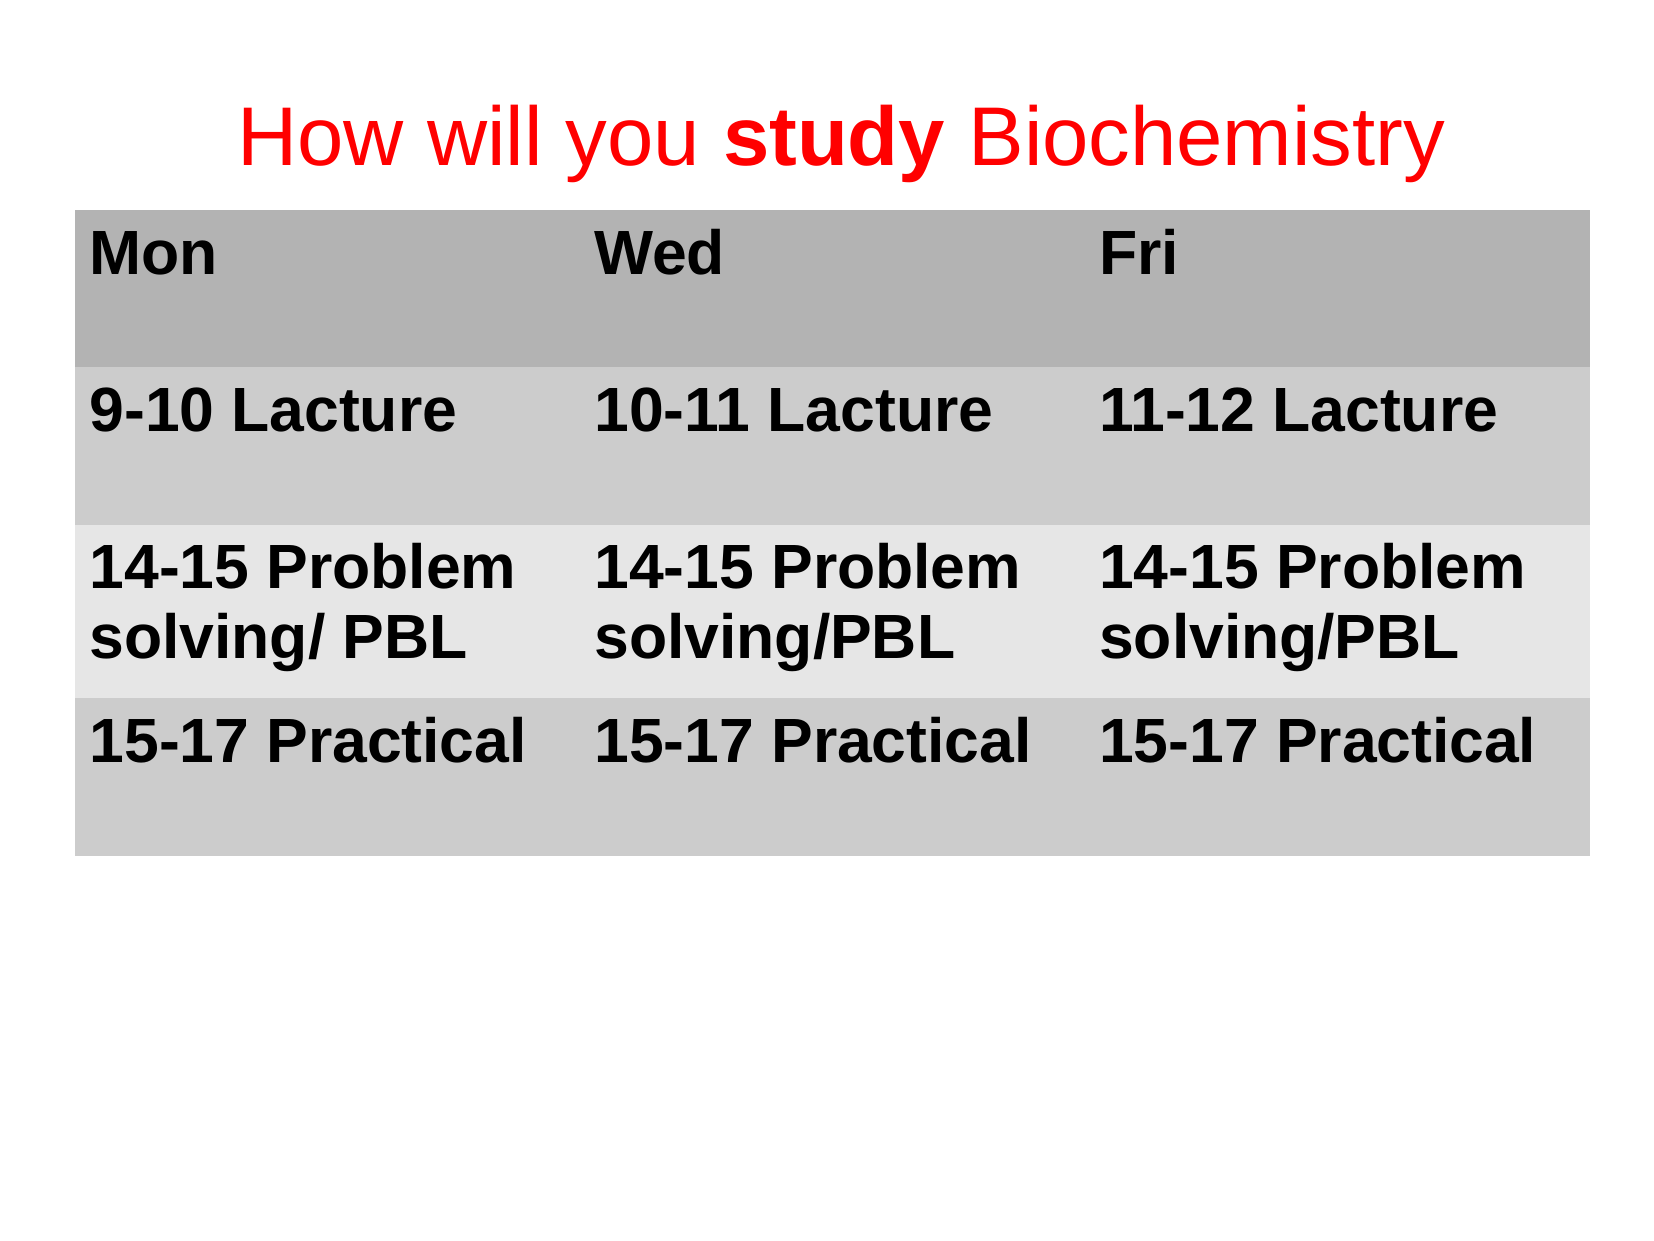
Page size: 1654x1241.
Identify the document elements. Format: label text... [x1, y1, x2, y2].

table_header Fri [1085, 210, 1590, 367]
table_cell 11-12 Lacture [1085, 367, 1590, 525]
table_cell 15-17 Practical [1085, 698, 1590, 856]
table_cell 14-15 Problem solving/PBL [1085, 525, 1590, 698]
table_cell 10-11 Lacture [580, 367, 1085, 525]
table_cell 15-17 Practical [75, 698, 580, 856]
table_cell 9-10 Lacture [75, 367, 580, 525]
table_header Mon [75, 210, 580, 367]
table_cell 14-15 Problem solving/PBL [580, 525, 1085, 698]
title How will you study Biochemistry [82, 32, 1571, 210]
table_header Wed [580, 210, 1085, 367]
table_cell 14-15 Problem solving/ PBL [75, 525, 580, 698]
table_cell 15-17 Practical [580, 698, 1085, 856]
